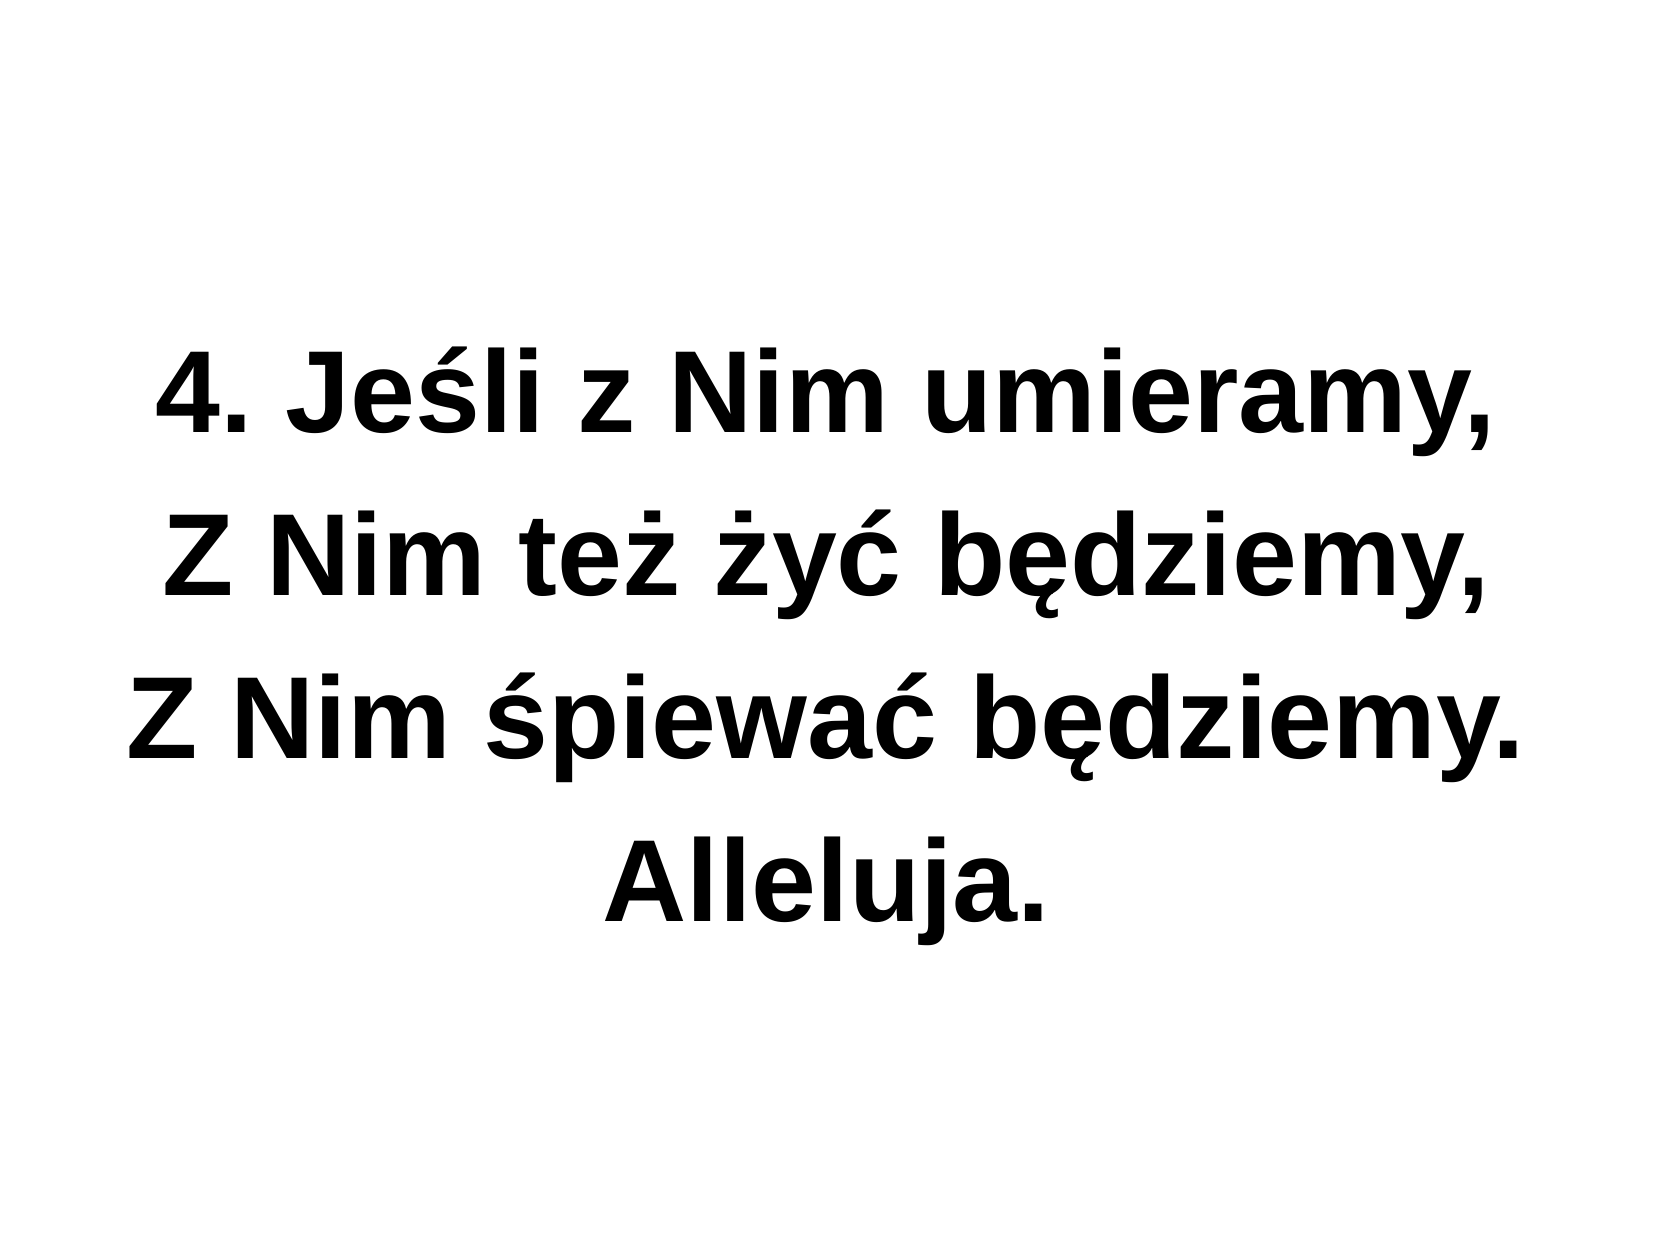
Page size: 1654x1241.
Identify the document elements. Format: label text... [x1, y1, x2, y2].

subtitle 4. Jeśli z Nim umieramy, Z Nim też żyć będziemy, Z Nim śpiewać będziemy. Alleluja. [0, 0, 1654, 1241]
